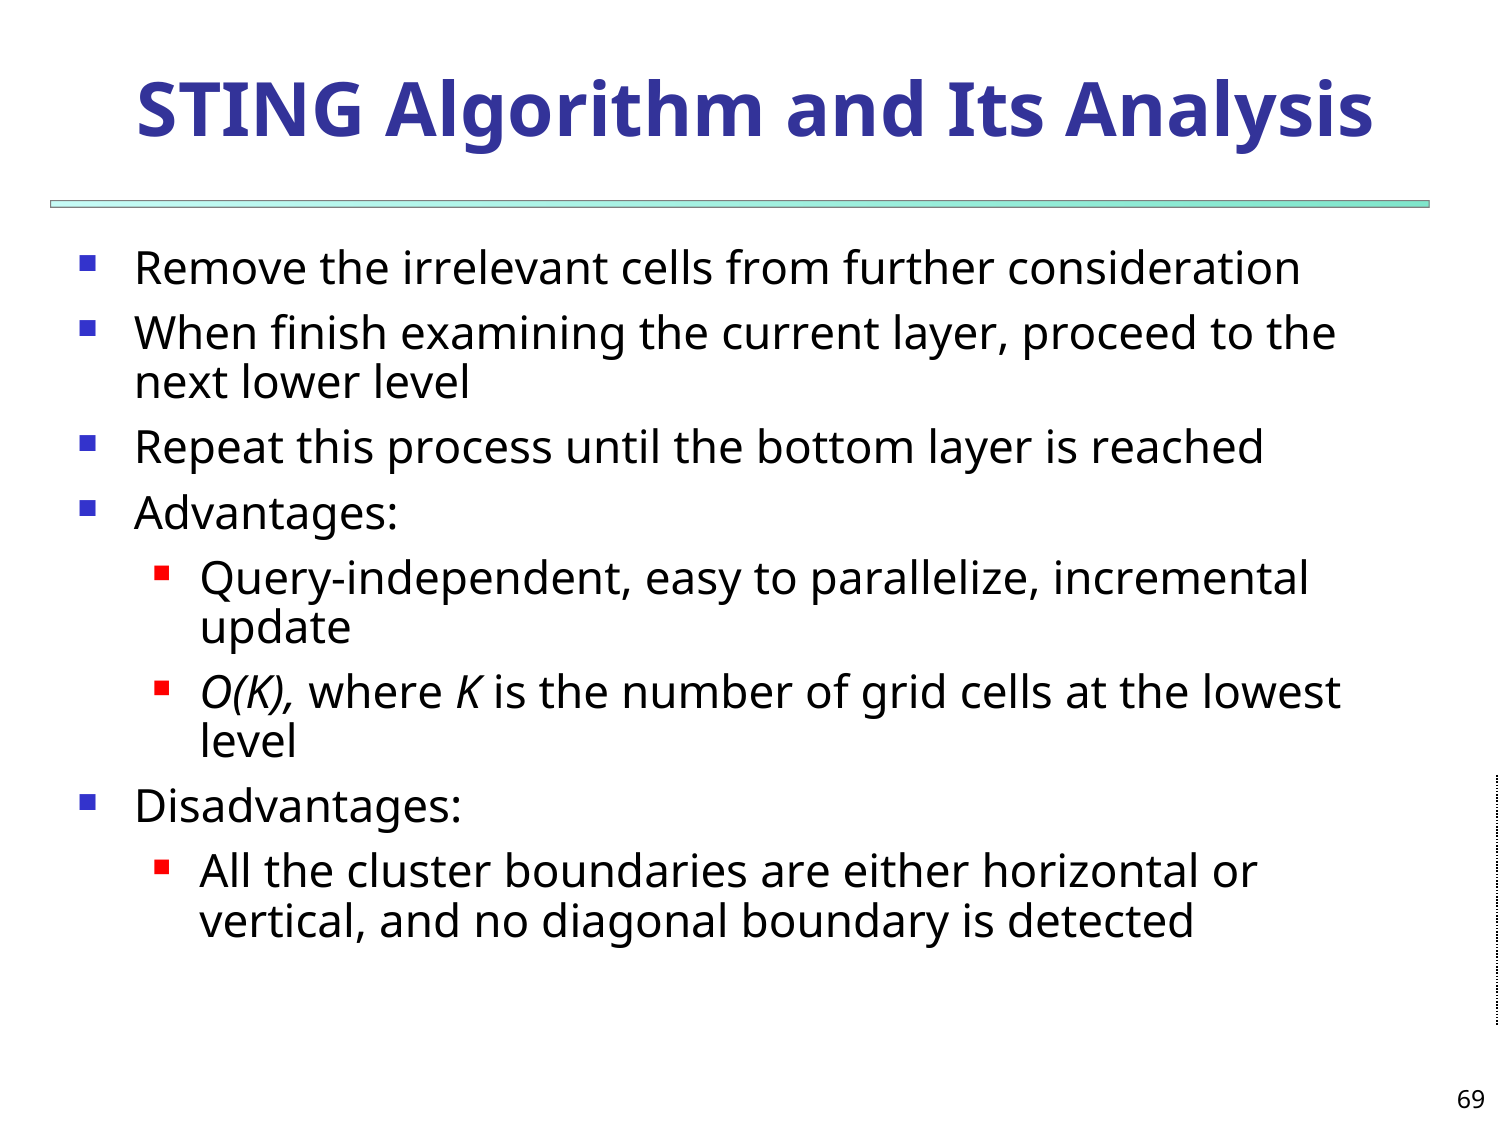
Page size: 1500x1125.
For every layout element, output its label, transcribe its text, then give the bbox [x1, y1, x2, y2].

text_box <number> [1187, 1062, 1500, 1125]
title STING Algorithm and Its Analysis [50, 8, 1463, 204]
list Remove the irrelevant cells from further consideration When finish examining the current layer, proceed to the next lower level Repeat this process until the bottom layer is reached Advantages: Query-independent, easy to parallelize, incremental update O(K), where K is the number of grid cells at the lowest level Disadvantages: All the cluster boundaries are either horizontal or vertical, and no diagonal boundary is detected [62, 237, 1426, 1051]
